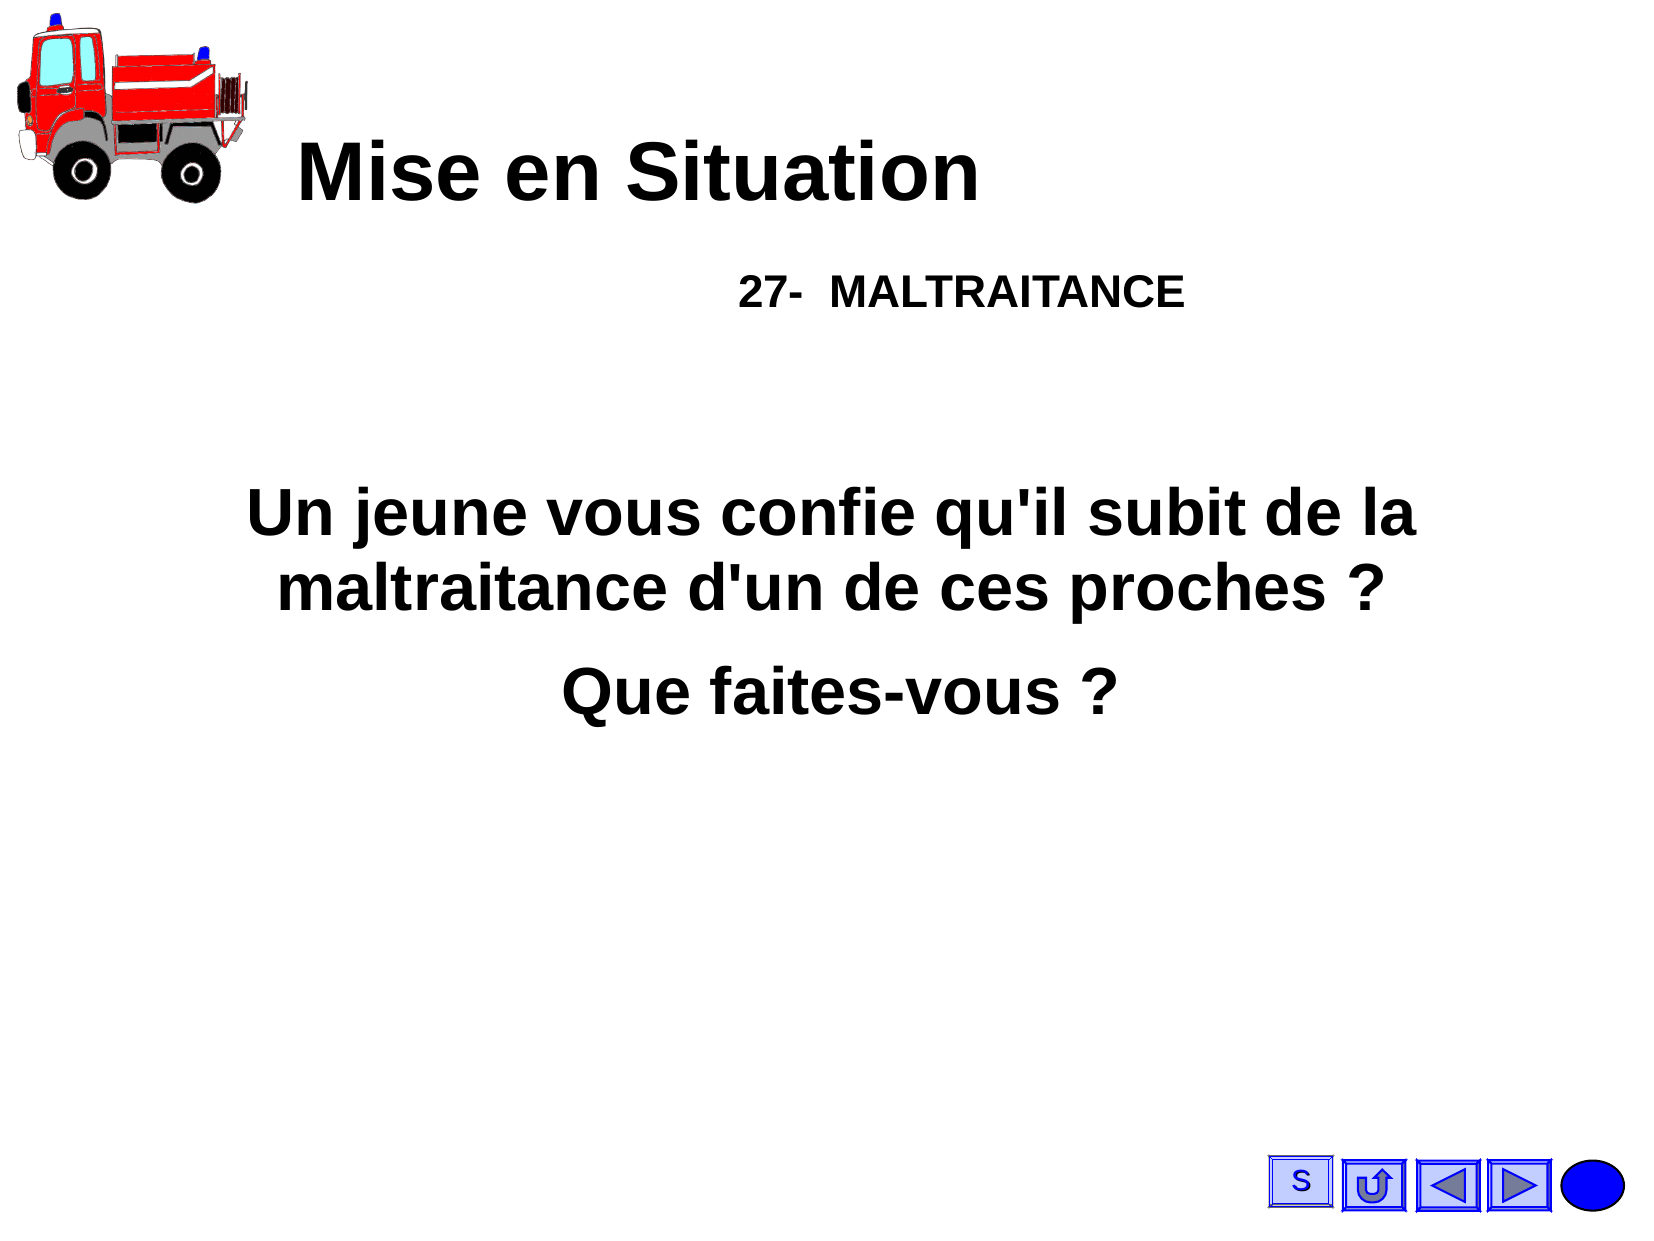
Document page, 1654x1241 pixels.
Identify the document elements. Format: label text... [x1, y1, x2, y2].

picture [8, 8, 257, 216]
text_box [1561, 1160, 1625, 1211]
list Un jeune vous confie qu'il subit de la maltraitance d'un de ces proches ? Que faites-vous ? [177, 324, 1506, 916]
text_box Mise en Situation [281, 118, 1020, 227]
text_box 27- MALTRAITANCE [738, 265, 1654, 371]
